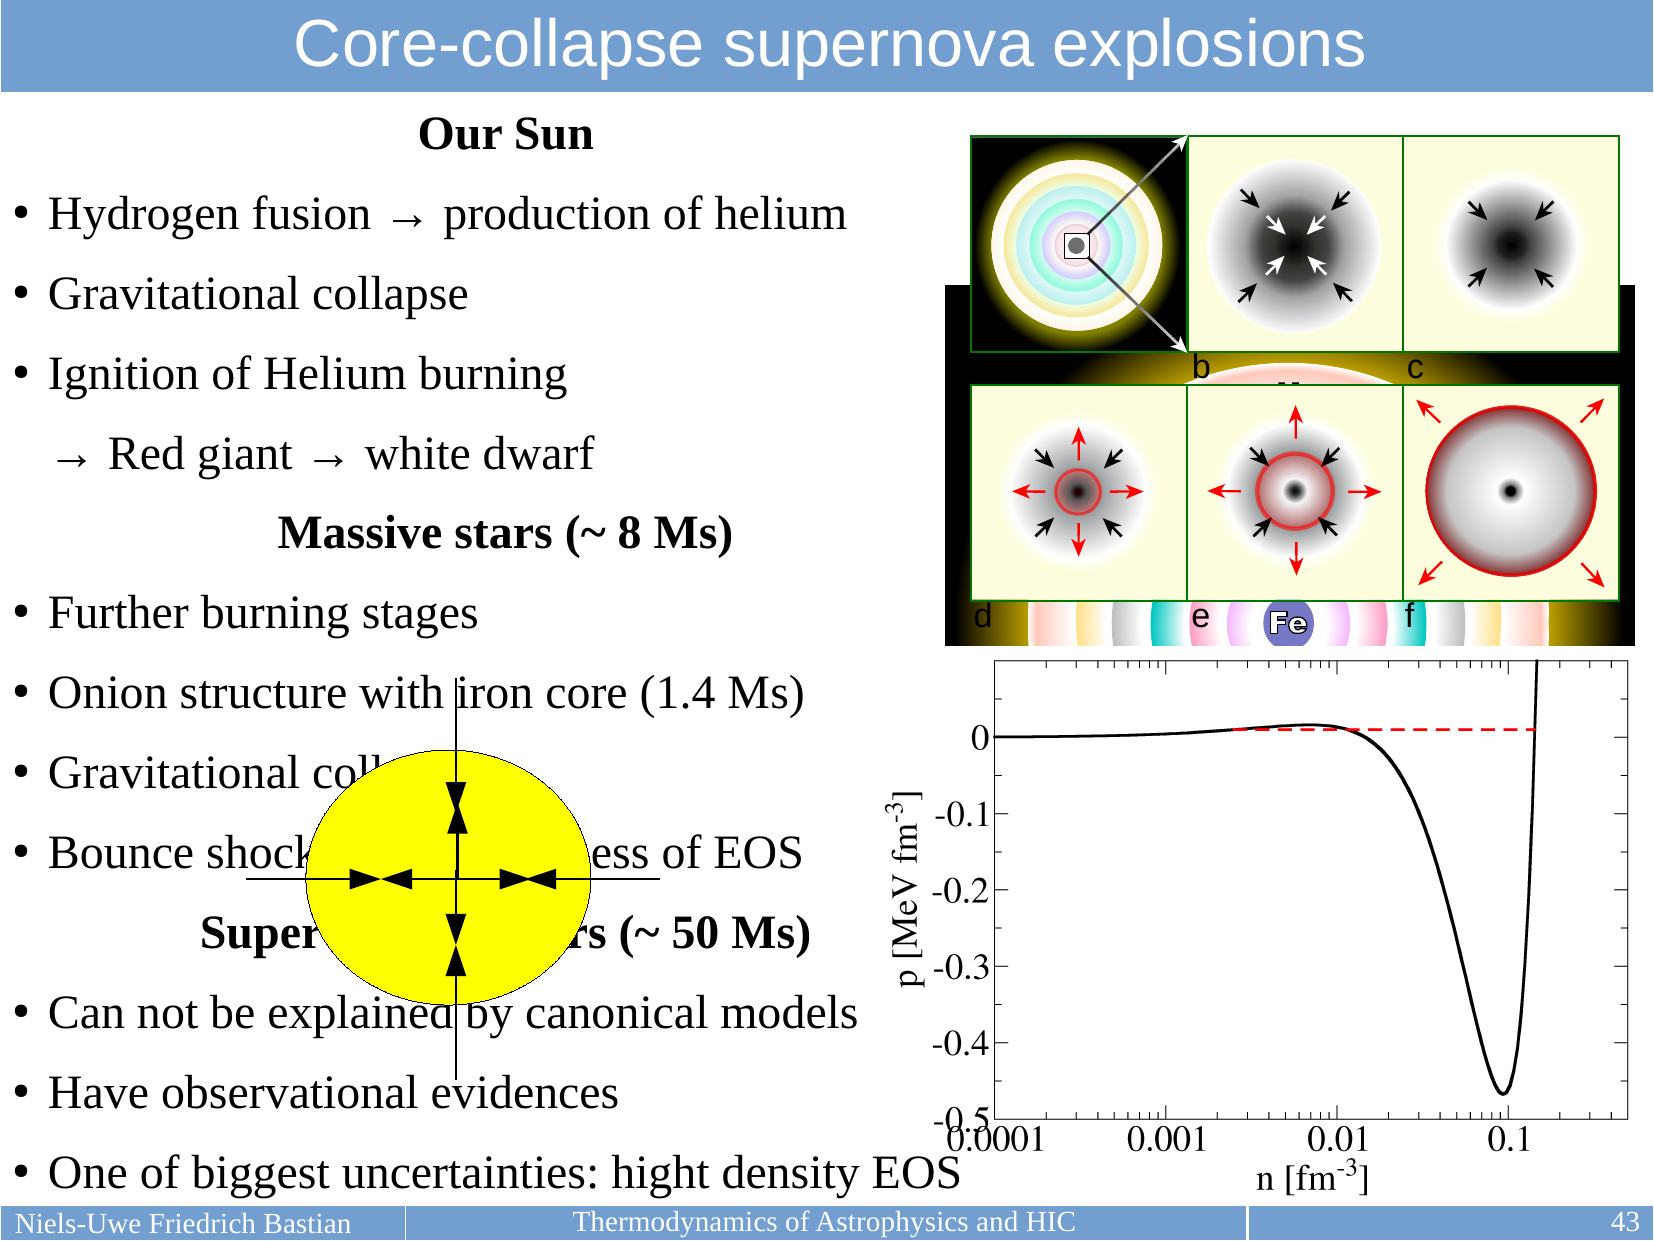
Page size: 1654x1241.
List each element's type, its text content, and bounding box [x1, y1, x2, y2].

text_box Our Sun Hydrogen fusion → production of helium Gravitational collapse Ignition of Helium burning → Red giant → white dwarf Massive stars (~ 8 Ms) Further burning stages Onion structure with iron core (1.4 Ms) Gravitational collapse Bounce shock through stiffness of EOS Super-massive stars (~ 50 Ms) Can not be explained by canonical models Have observational evidences One of biggest uncertainties: hight density EOS [0, 72, 980, 1207]
picture [980, 126, 1636, 1201]
text_box [305, 750, 456, 878]
text_box [457, 750, 591, 878]
title Core-collapse supernova explosions [86, 5, 1576, 81]
text_box [305, 880, 455, 1006]
text_box [457, 880, 591, 1005]
